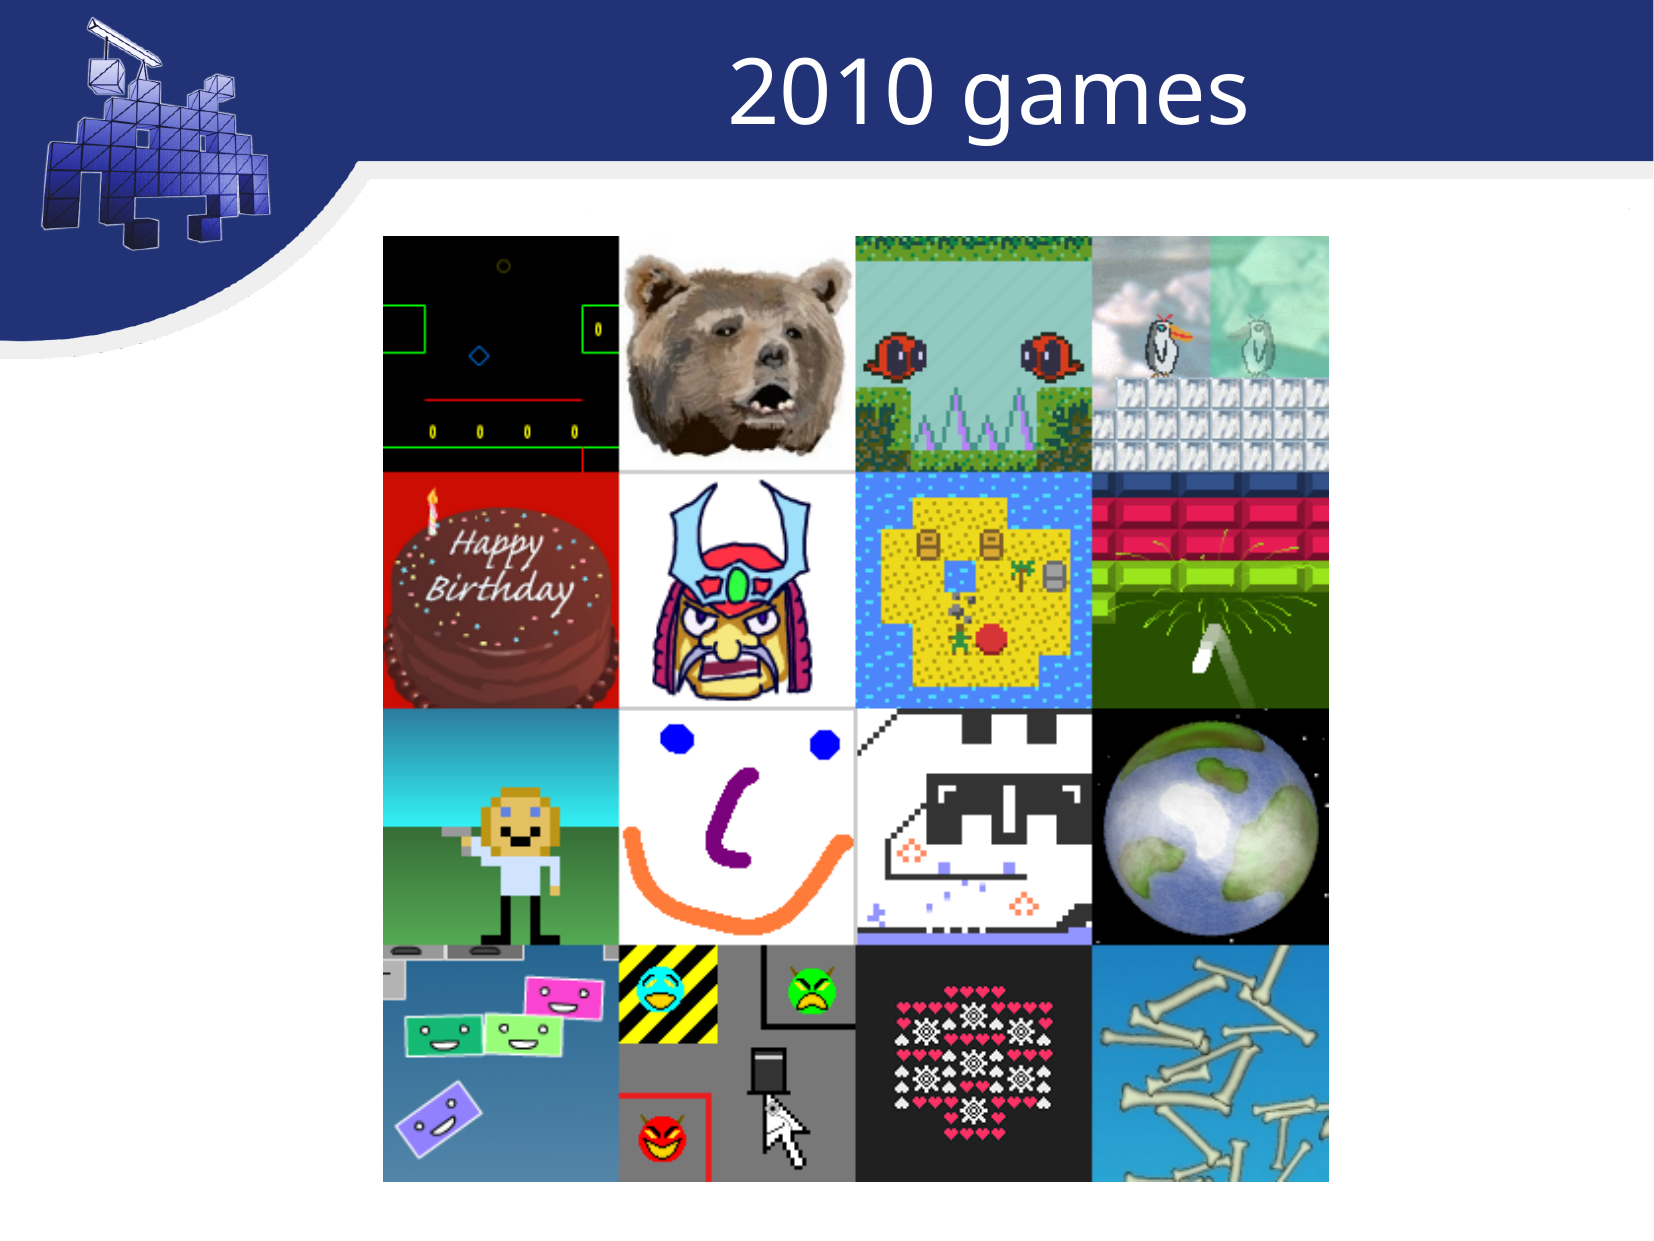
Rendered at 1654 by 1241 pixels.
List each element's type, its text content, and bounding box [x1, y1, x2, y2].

title 2010 games [354, 35, 1625, 142]
picture [0, 0, 1654, 1182]
